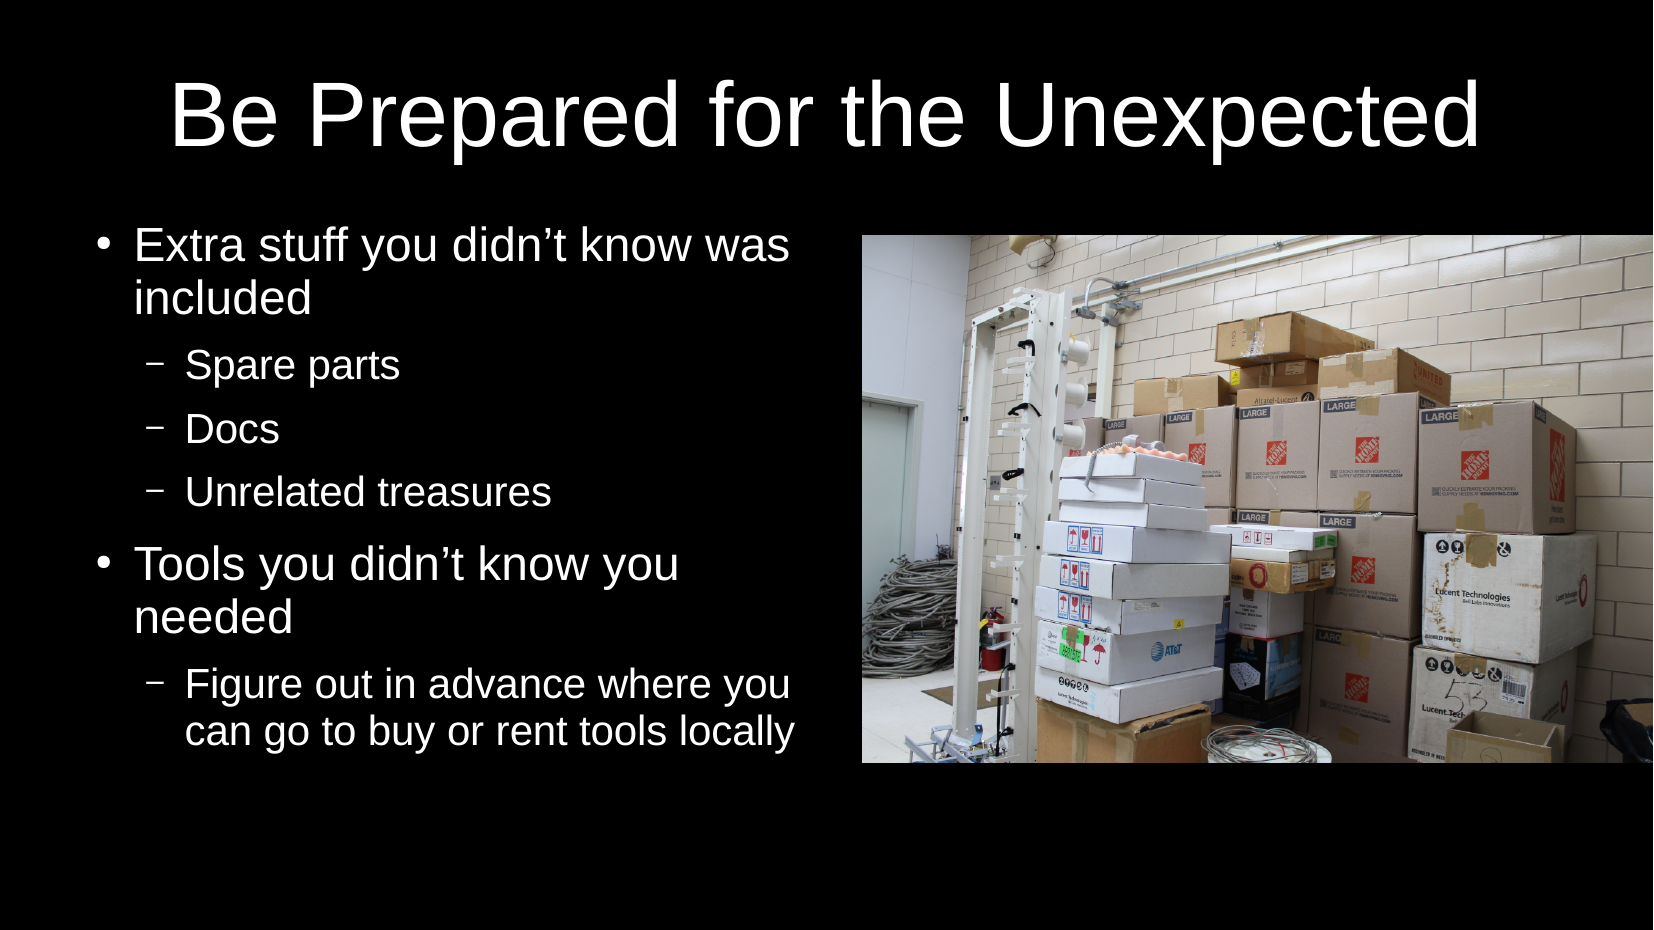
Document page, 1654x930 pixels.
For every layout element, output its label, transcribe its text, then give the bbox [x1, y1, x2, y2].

picture [862, 235, 1653, 763]
list Extra stuff you didn’t know was included Spare parts Docs Unrelated treasures Tools you didn’t know you needed Figure out in advance where you can go to buy or rent tools locally [82, 217, 826, 757]
title Be Prepared for the Unexpected [82, 37, 1571, 193]
